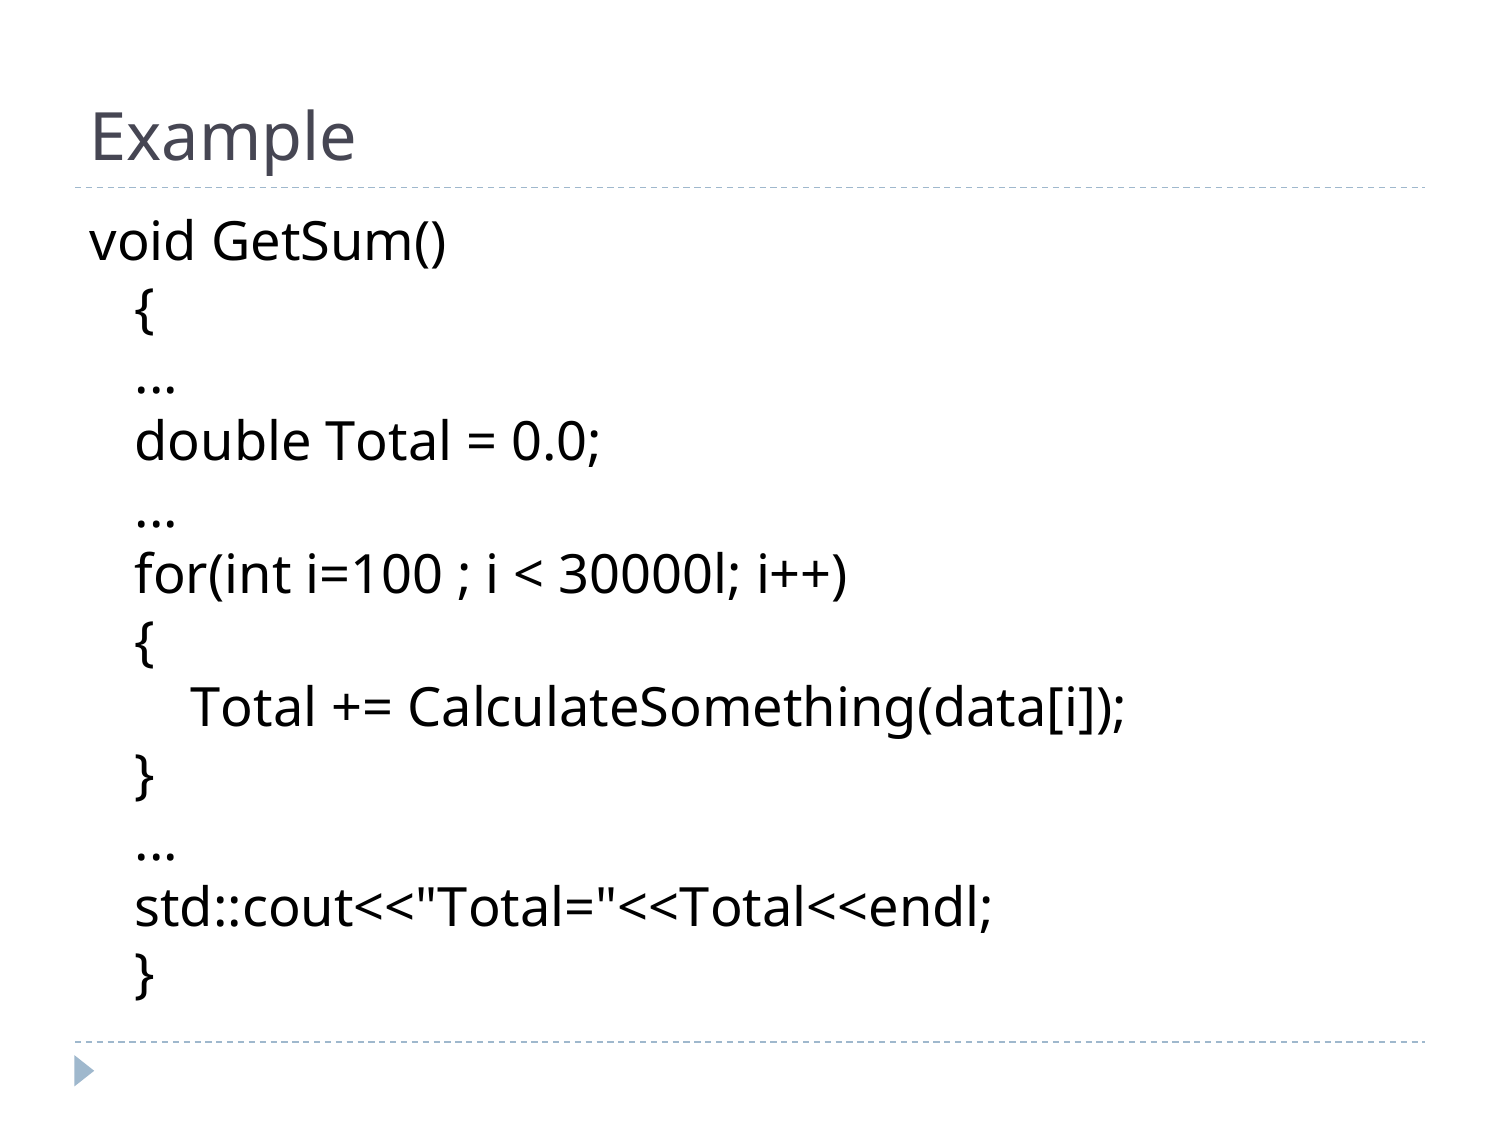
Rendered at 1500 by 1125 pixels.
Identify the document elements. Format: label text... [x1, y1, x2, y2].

list void GetSum() { ... double Total = 0.0; ... for(int i=100 ; i < 30000l; i++) { Total += CalculateSomething(data[i]); } ... std::cout<<"Total="<<Total<<endl; } [75, 200, 1426, 1010]
title Example [75, 24, 1426, 188]
